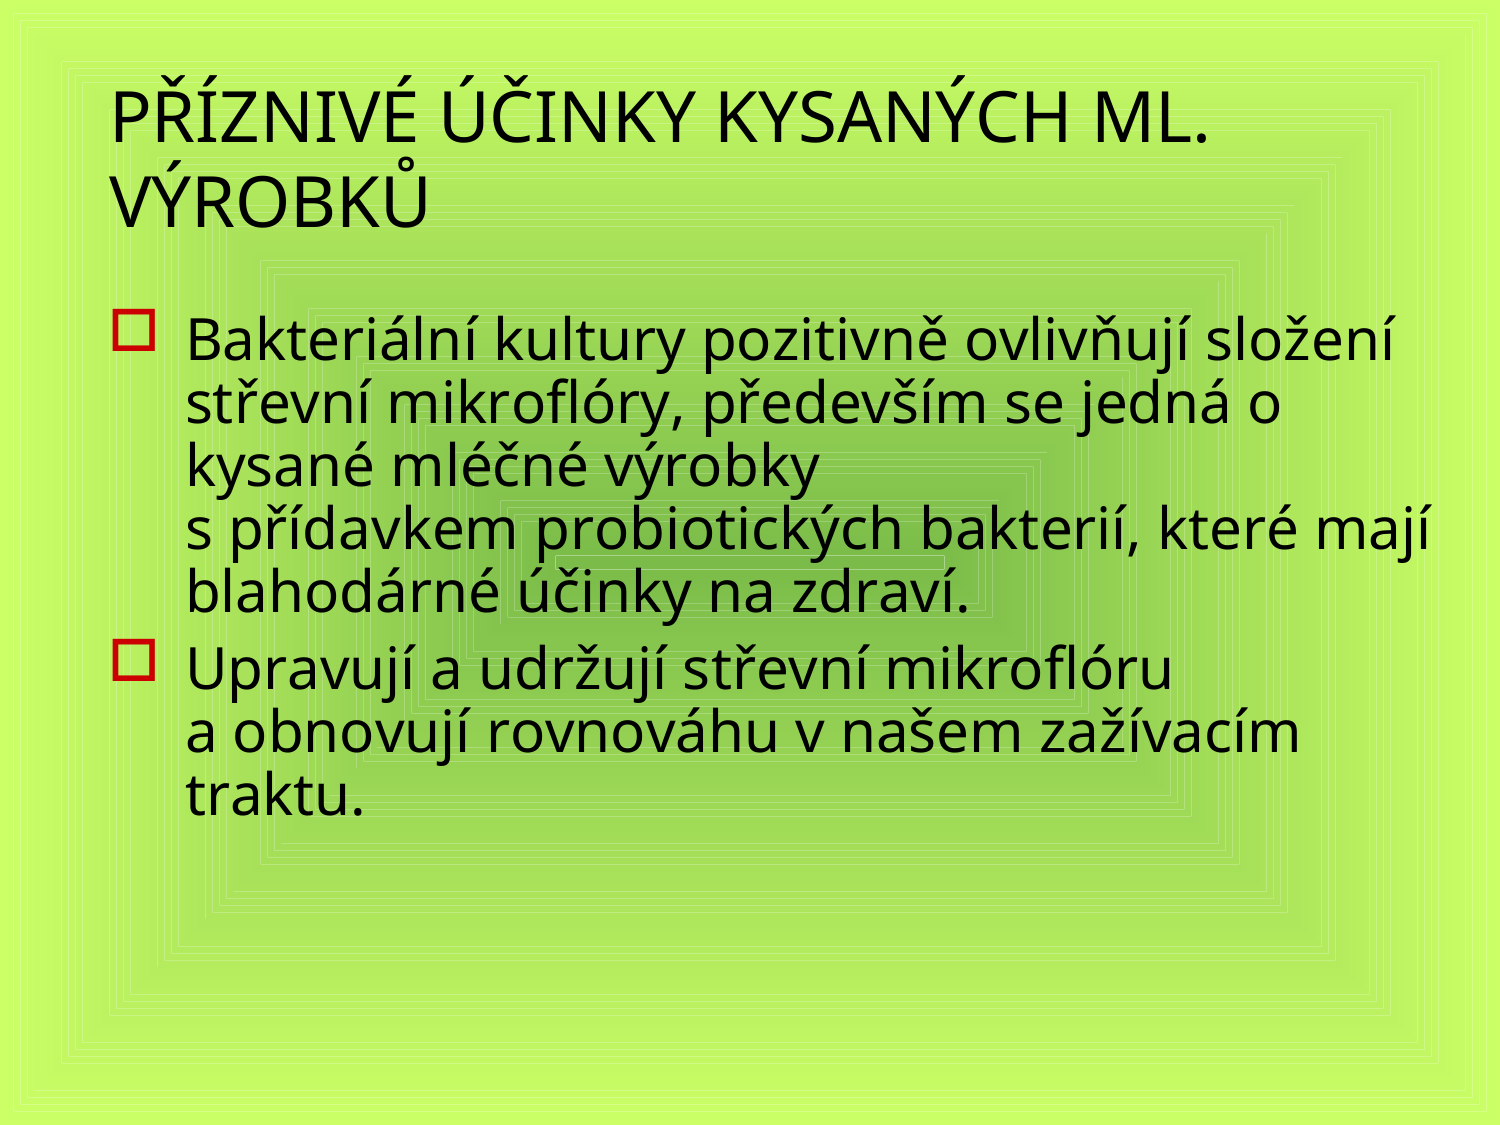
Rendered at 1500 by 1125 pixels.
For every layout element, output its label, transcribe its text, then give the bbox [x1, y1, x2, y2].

title PŘÍZNIVÉ ÚČINKY KYSANÝCH ML. VÝROBKŮ [94, 49, 1407, 250]
list Bakteriální kultury pozitivně ovlivňují složení střevní mikroflóry, především se jedná o kysané mléčné výrobky s přídavkem probiotických bakterií, které mají blahodárné účinky na zdraví. Upravují a udržují střevní mikroflóru a obnovují rovnováhu v našem zažívacím traktu. [92, 302, 1500, 1125]
